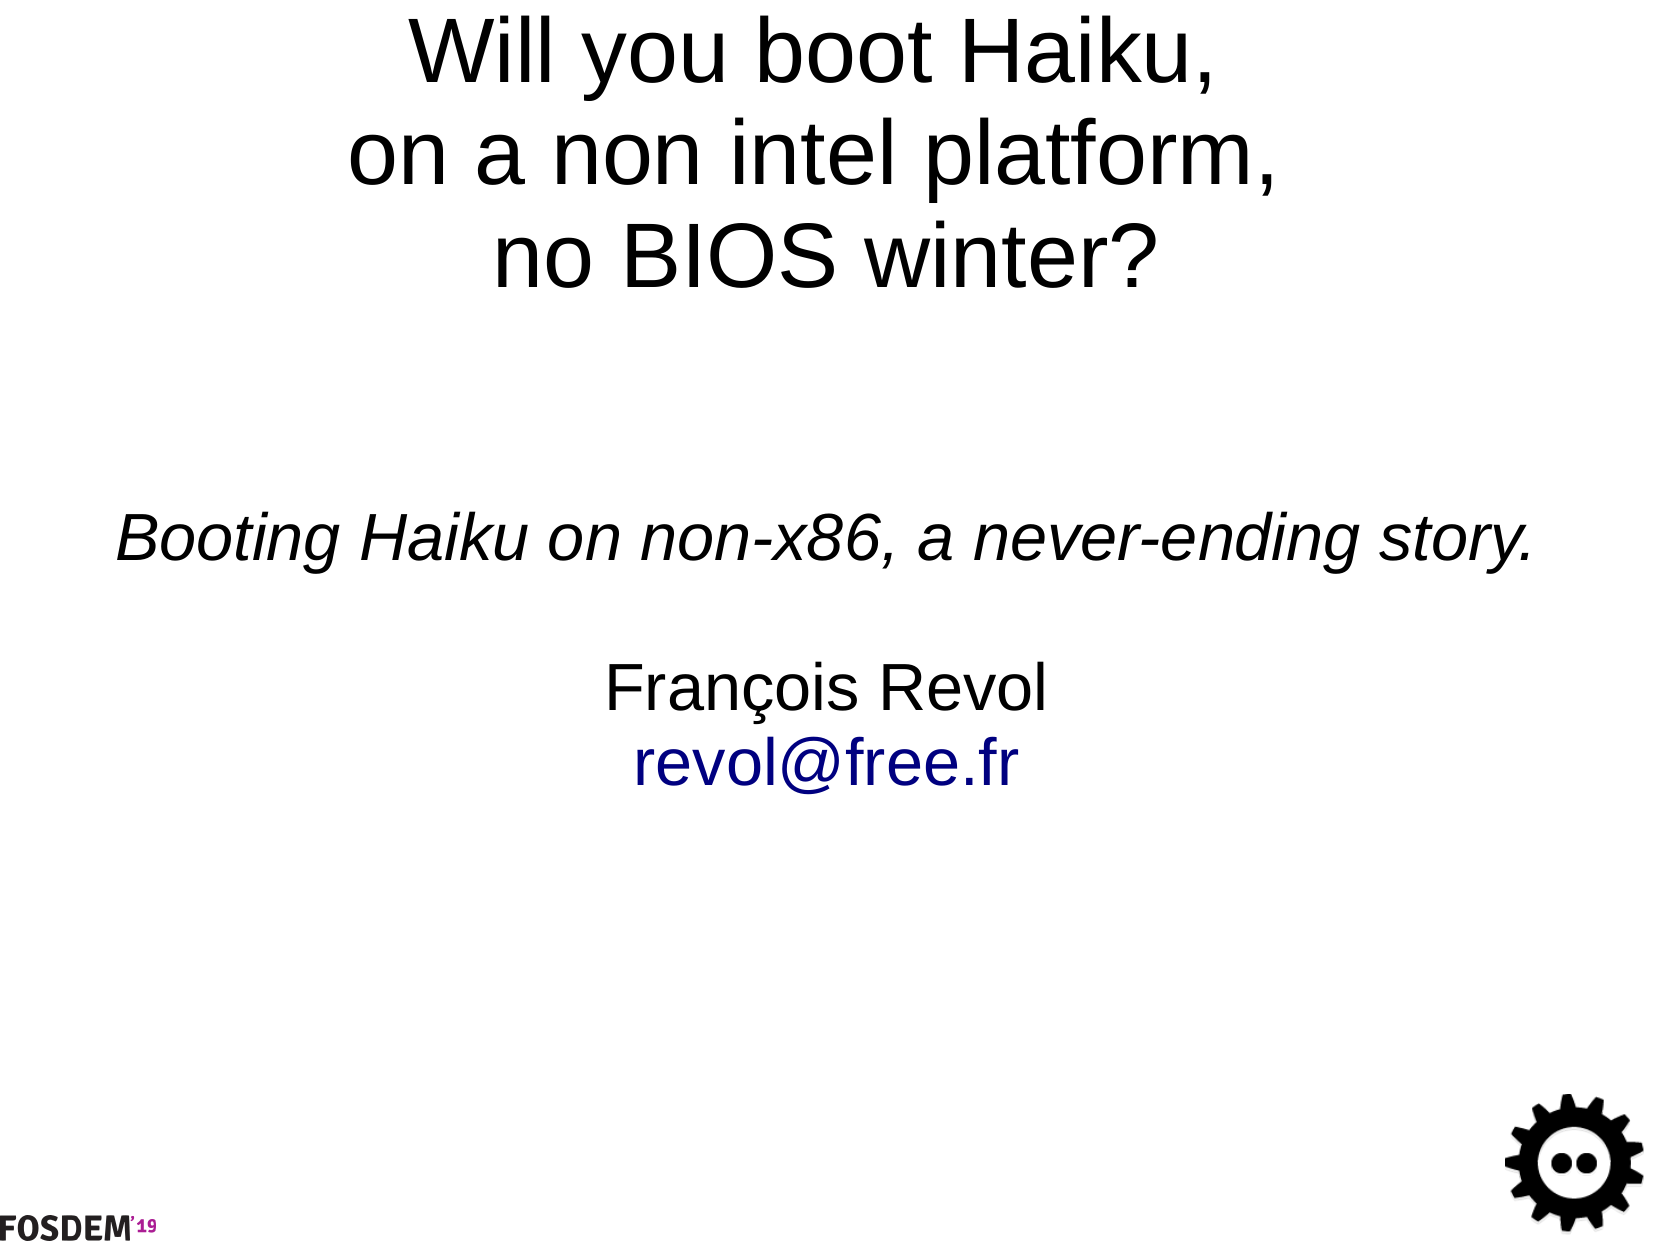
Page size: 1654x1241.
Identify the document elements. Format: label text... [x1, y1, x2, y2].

subtitle Booting Haiku on non-x86, a never-ending story. François Revol revol@free.fr [82, 290, 1571, 1010]
picture [1505, 1094, 1648, 1235]
picture [0, 1215, 156, 1241]
title Will you boot Haiku, on a non intel platform, no BIOS winter? [82, 0, 1571, 290]
